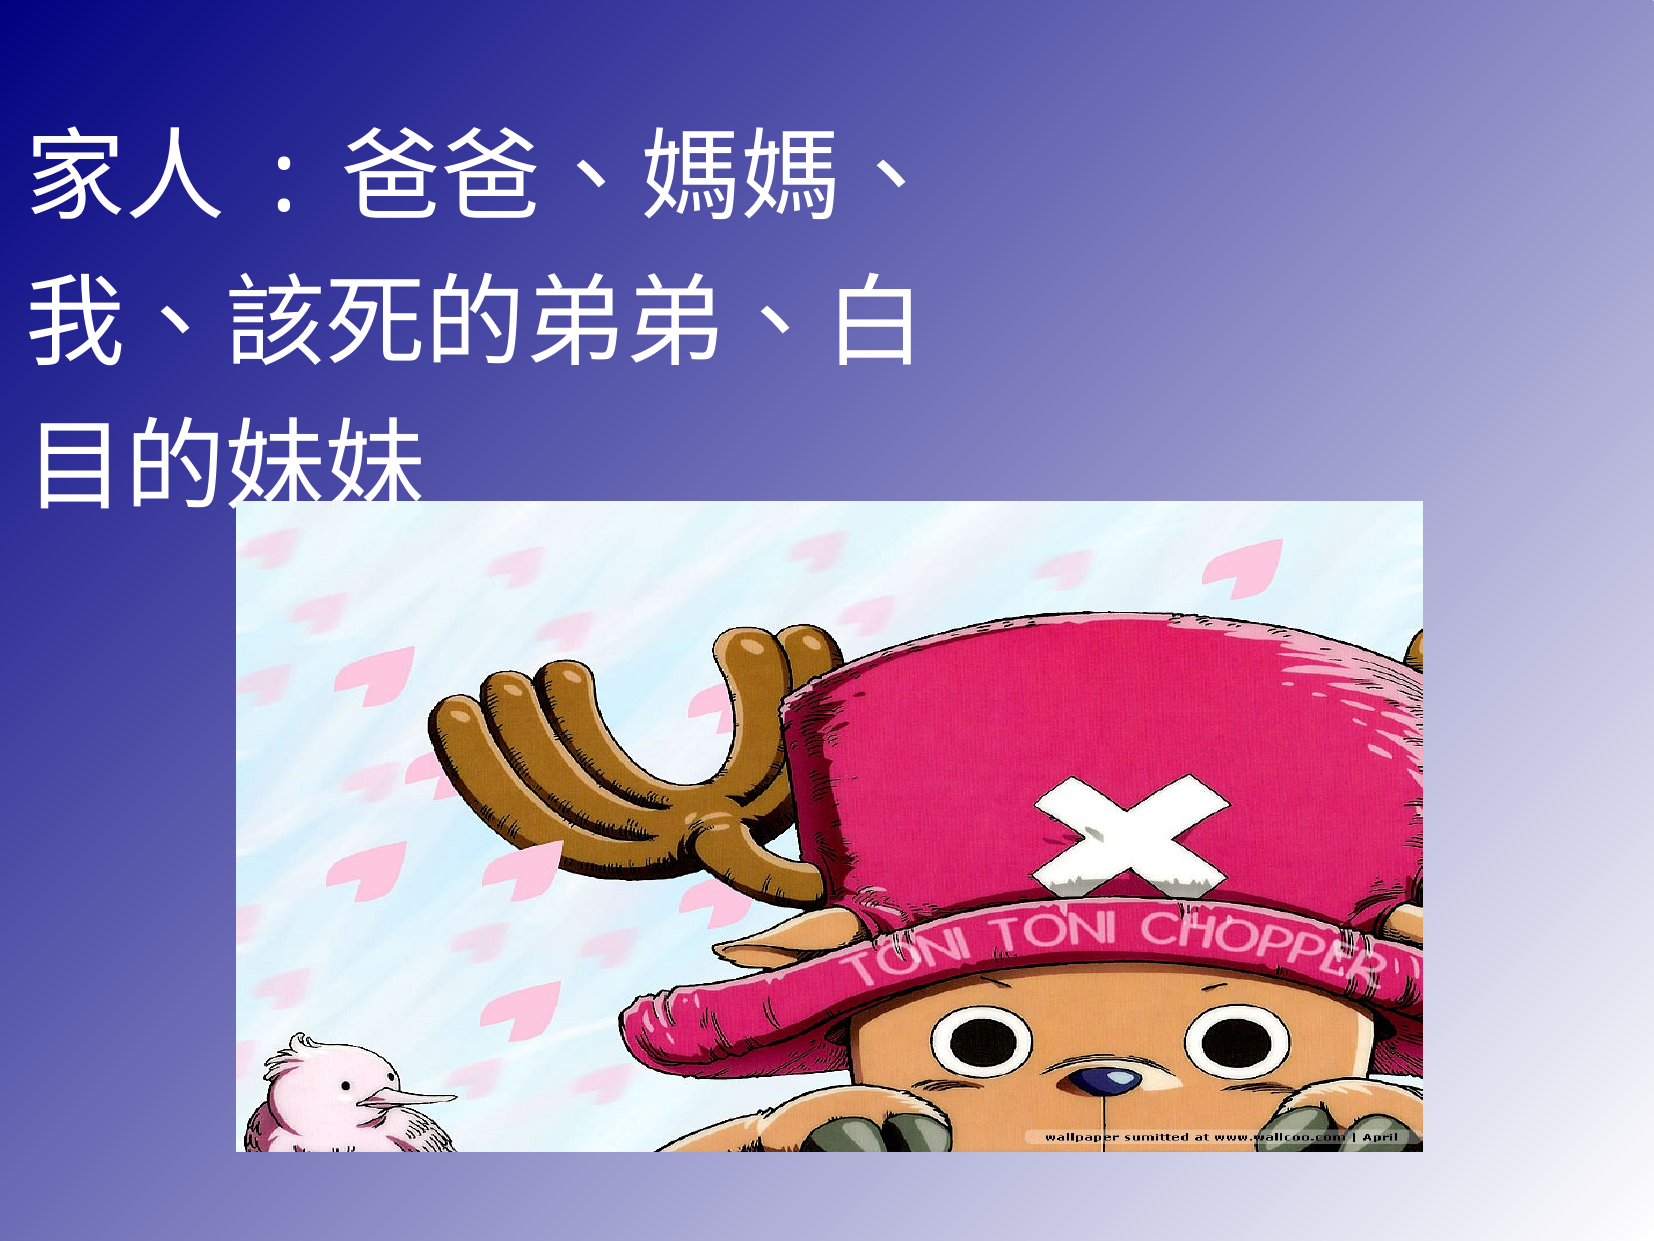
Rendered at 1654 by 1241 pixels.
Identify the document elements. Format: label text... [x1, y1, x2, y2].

picture [236, 501, 1423, 1152]
text_box 家人:爸爸、媽媽、我、該死的弟弟、白目的妹妹 [10, 88, 1034, 696]
